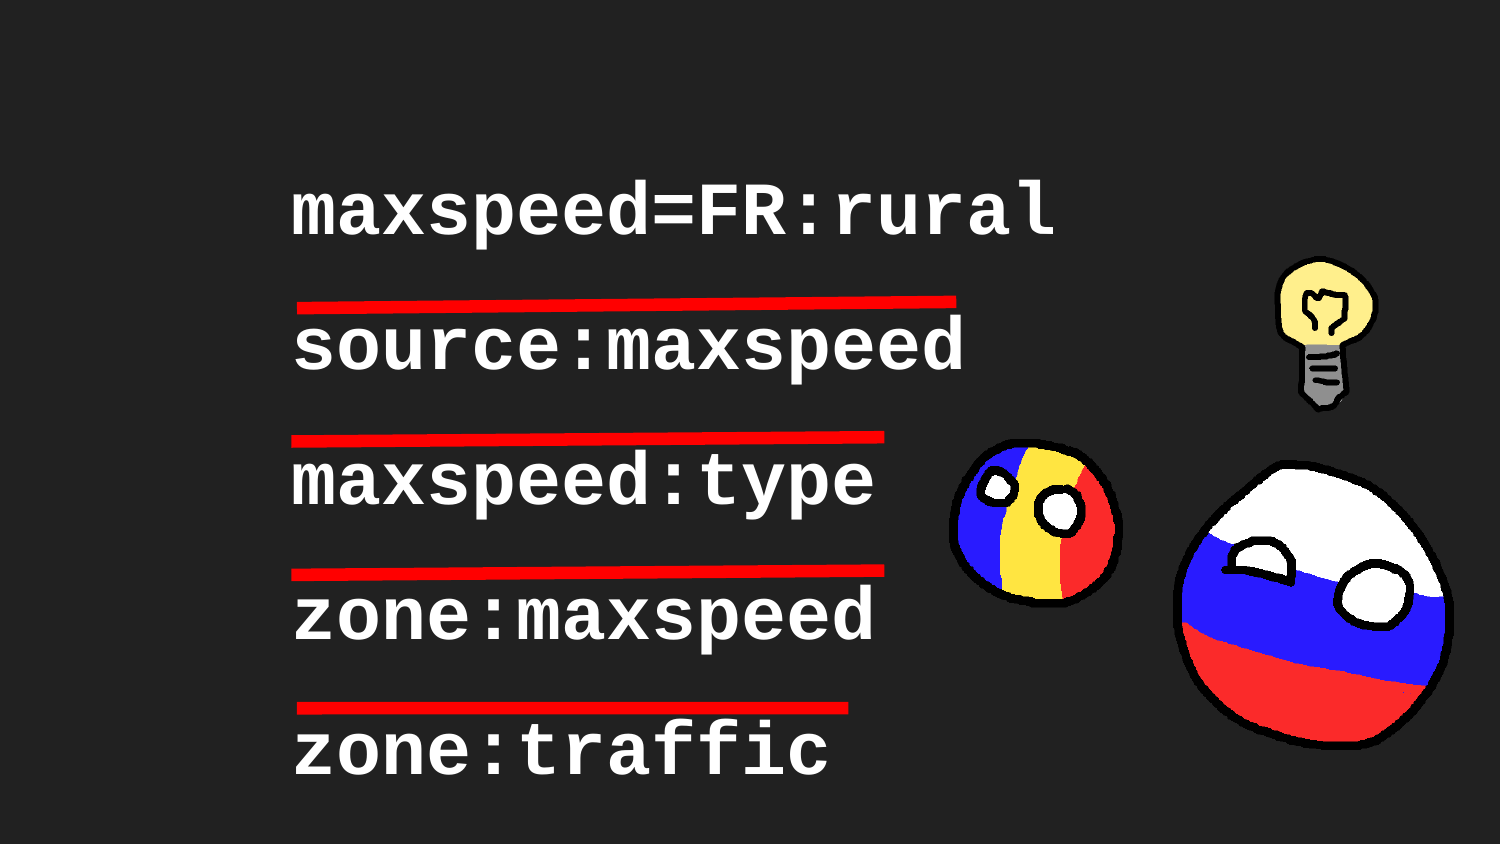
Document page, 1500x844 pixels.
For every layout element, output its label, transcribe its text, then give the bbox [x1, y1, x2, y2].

title maxspeed=FR:rural source:maxspeed maxspeed:type zone:maxspeed zone:traffic [51, 99, 1449, 755]
picture [917, 234, 1485, 775]
